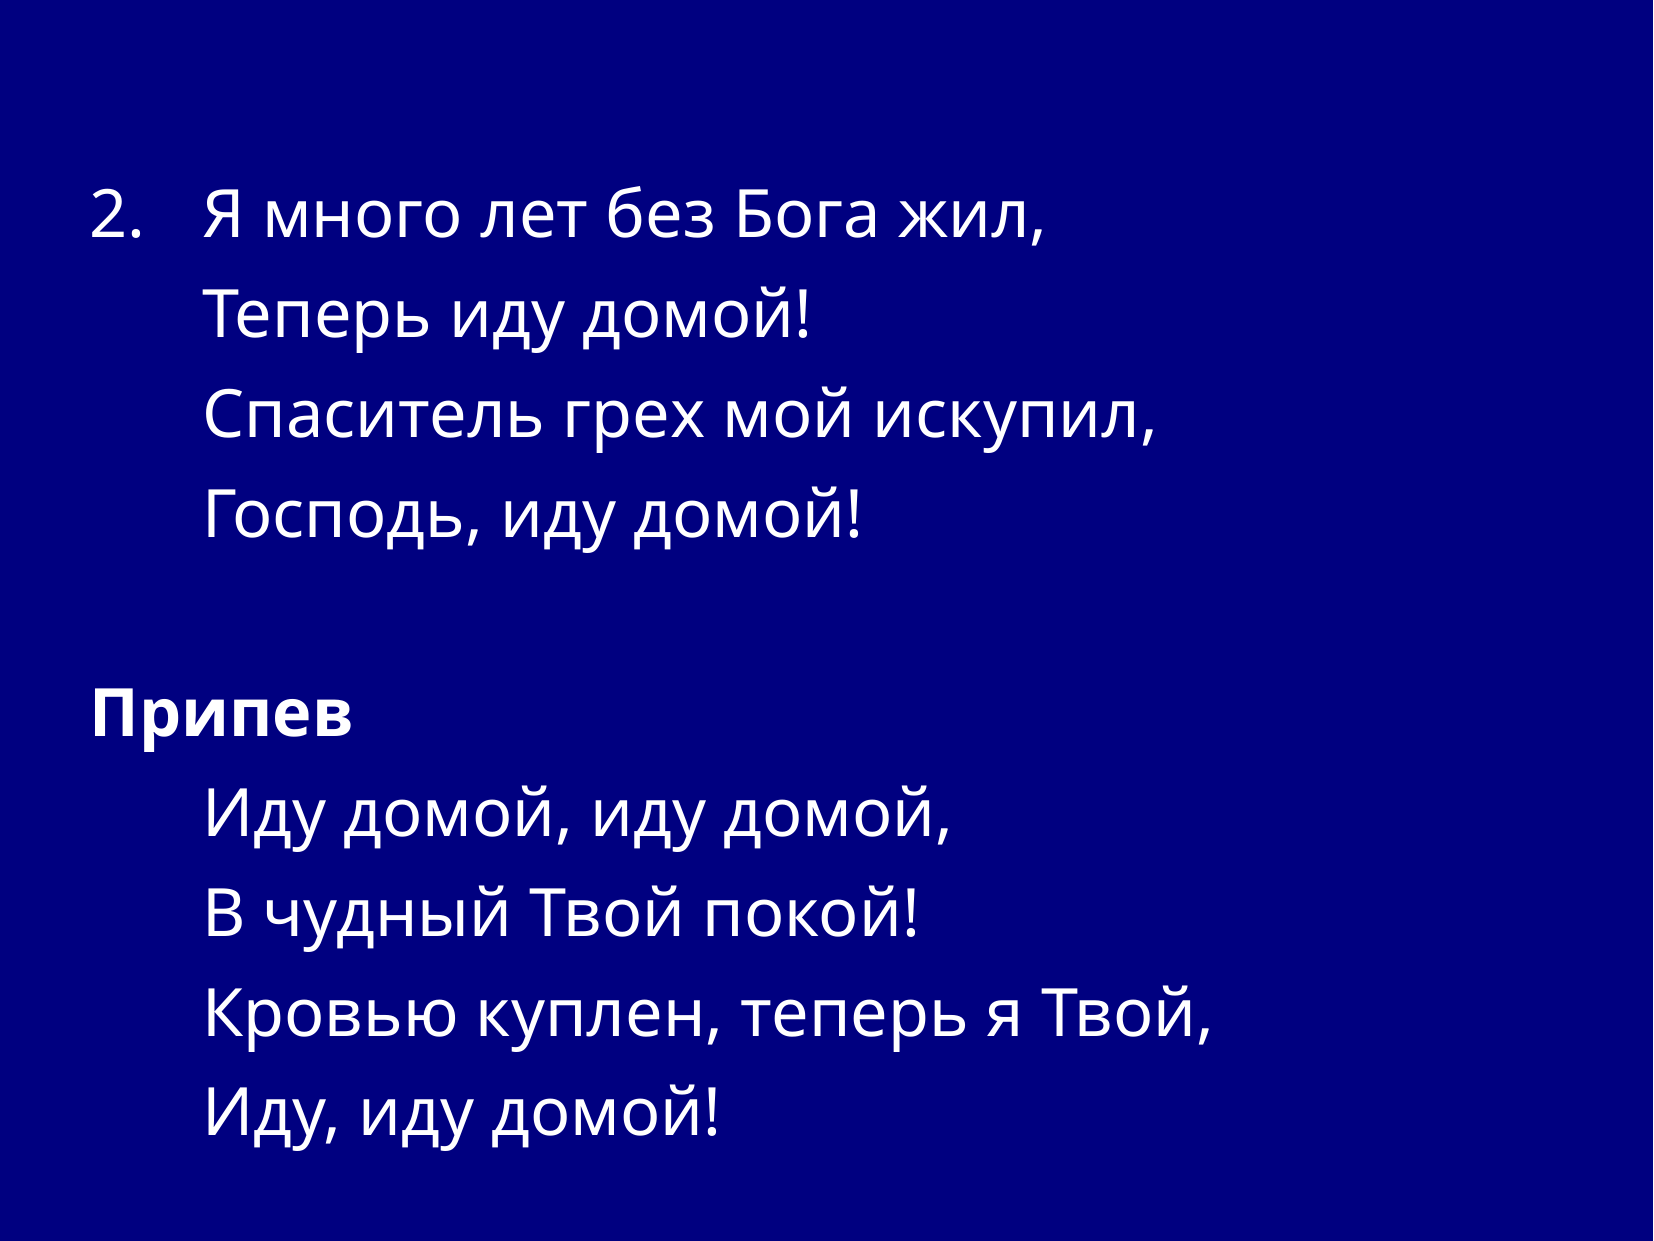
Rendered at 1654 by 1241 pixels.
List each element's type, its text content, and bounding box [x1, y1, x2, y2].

text_box 2. Я много лет без Бога жил, Теперь иду домой! Спаситель грех мой искупил, Господь, иду домой! Припев Иду домой, иду домой, В чудный Твой покой! Кровью куплен, теперь я Твой, Иду, иду домой! [75, 150, 1576, 1163]
